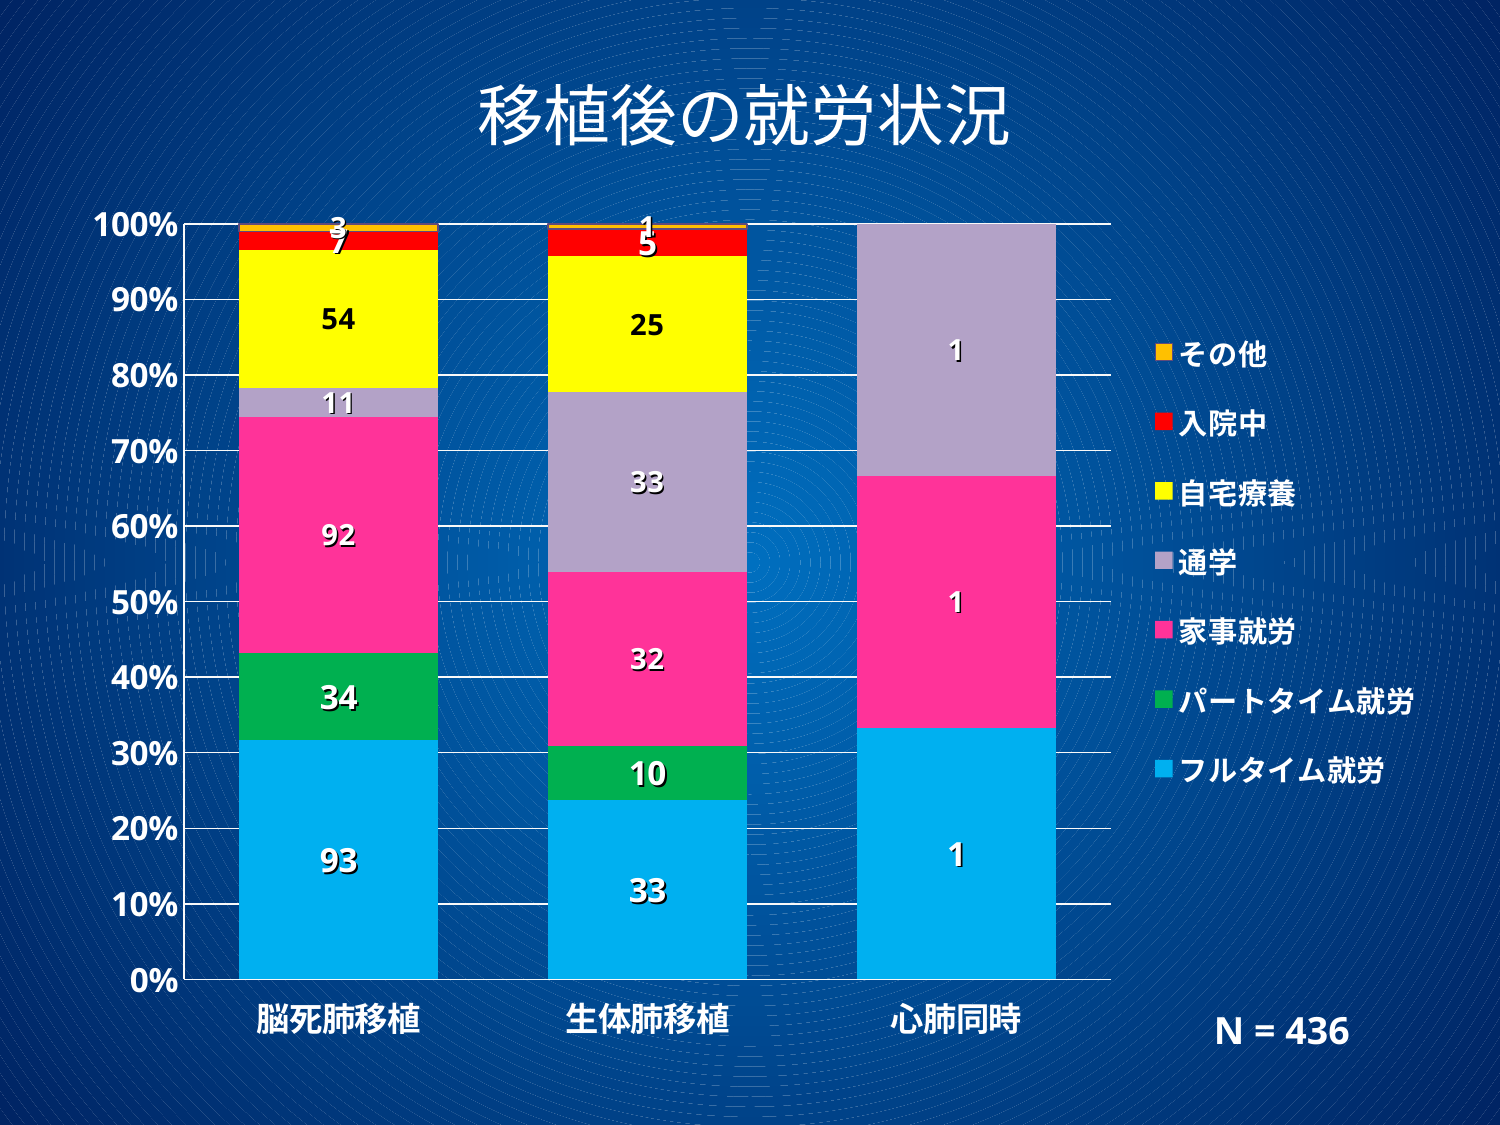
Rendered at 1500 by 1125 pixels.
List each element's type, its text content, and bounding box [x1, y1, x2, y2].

chart [64, 184, 1432, 1059]
title 移植後の就労状況 [324, 54, 1164, 174]
text_box N = 436 [1198, 999, 1388, 1061]
